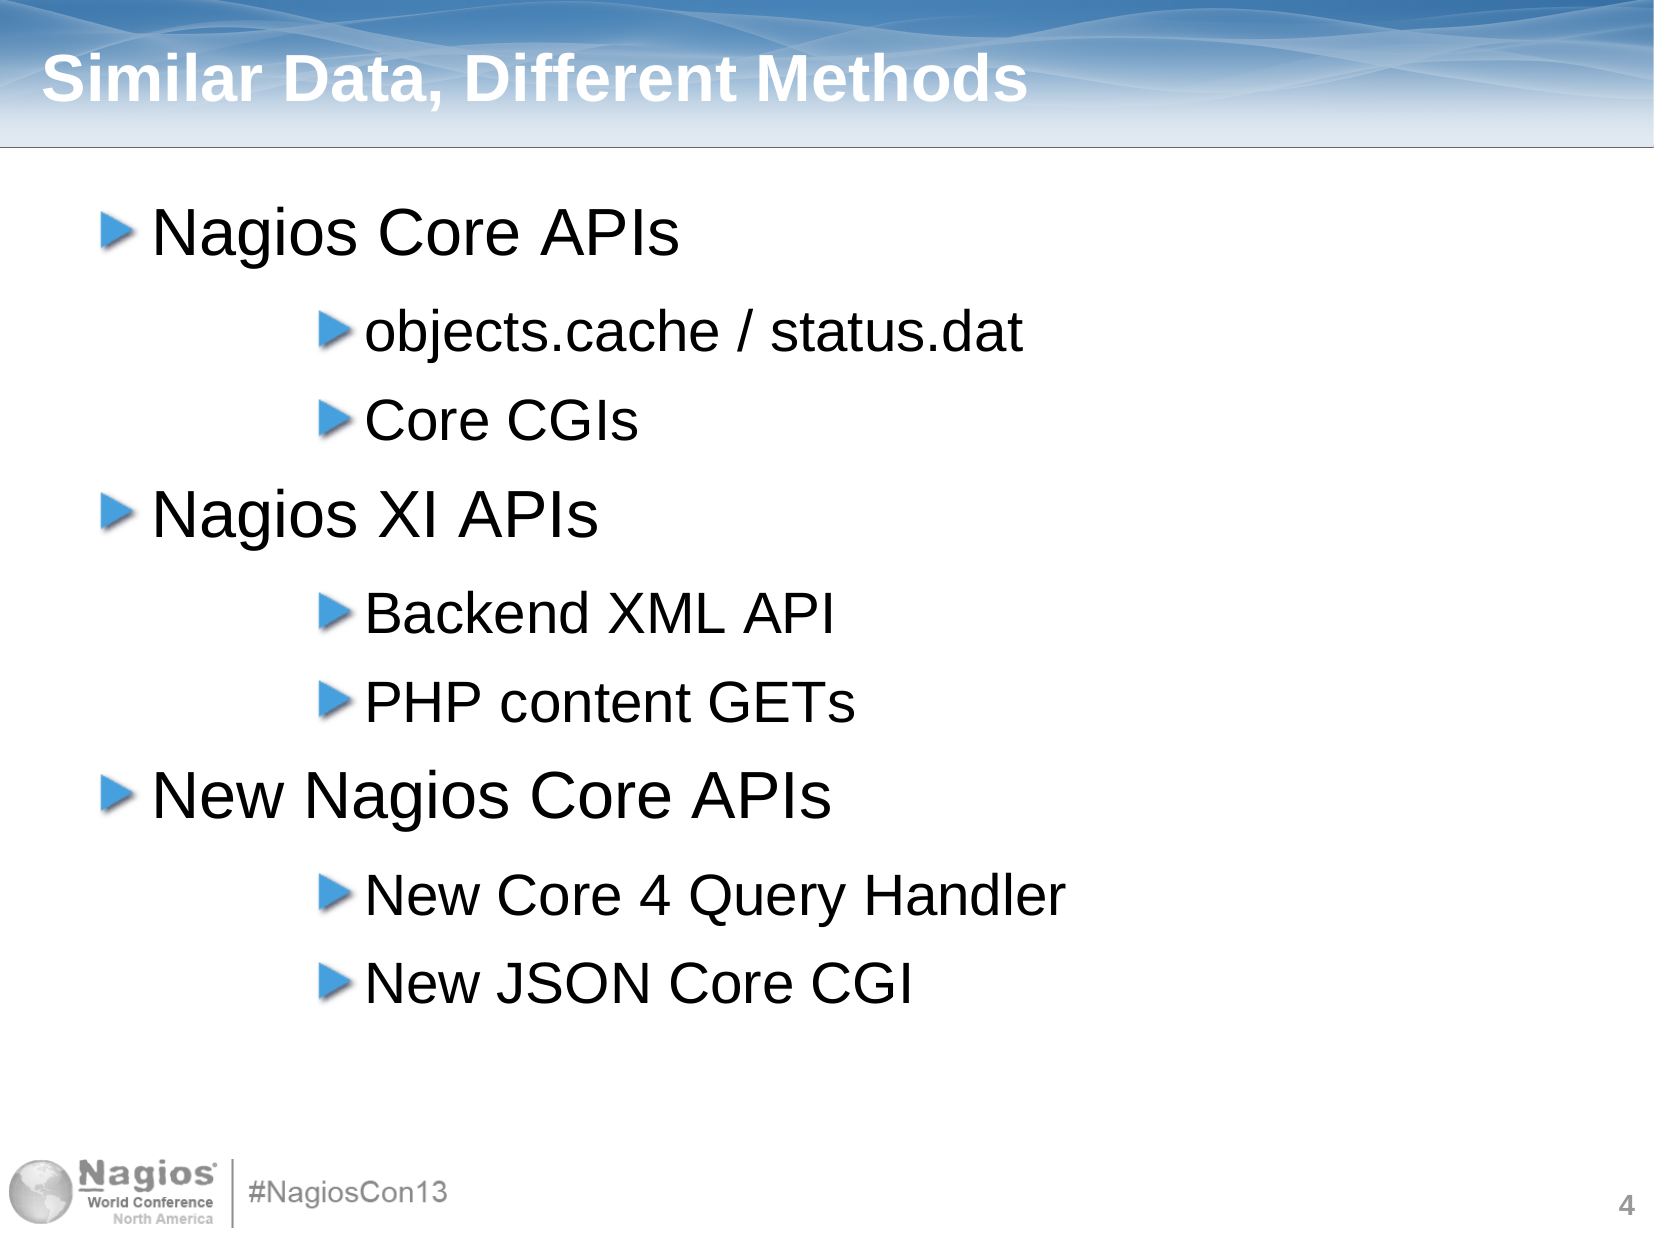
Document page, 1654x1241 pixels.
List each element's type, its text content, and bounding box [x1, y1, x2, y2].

picture [0, 0, 1654, 147]
list Nagios Core APIs objects.cache / status.dat Core CGIs Nagios XI APIs Backend XML API PHP content GETs New Nagios Core APIs New Core 4 Query Handler New JSON Core CGI [80, 194, 1569, 1114]
picture [9, 1159, 453, 1228]
title Similar Data, Different Methods [41, 29, 1248, 127]
